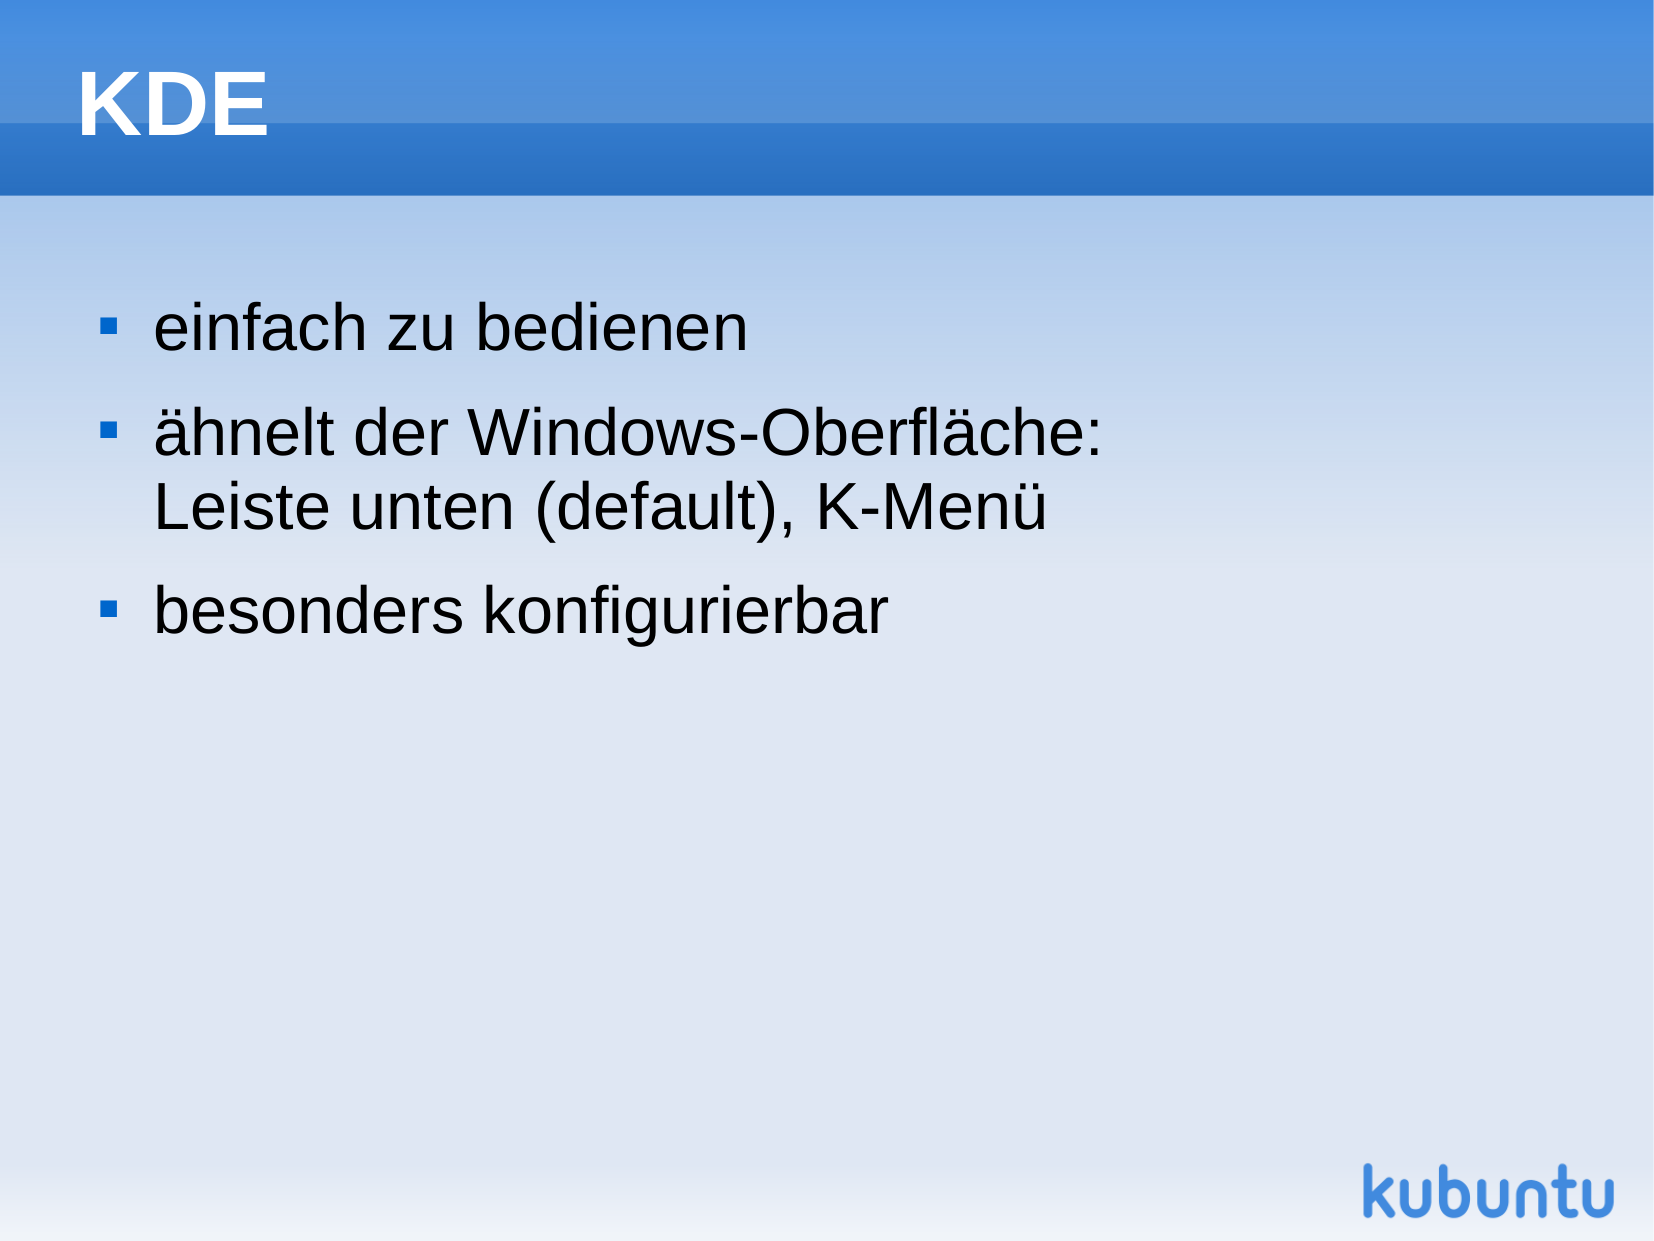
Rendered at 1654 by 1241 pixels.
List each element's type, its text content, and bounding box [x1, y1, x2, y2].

picture [0, 0, 1654, 1241]
title KDE [76, 0, 1565, 208]
list einfach zu bedienen ähnelt der Windows-Oberfläche: Leiste unten (default), K-Menü besonders konfigurierbar [82, 290, 1571, 1109]
